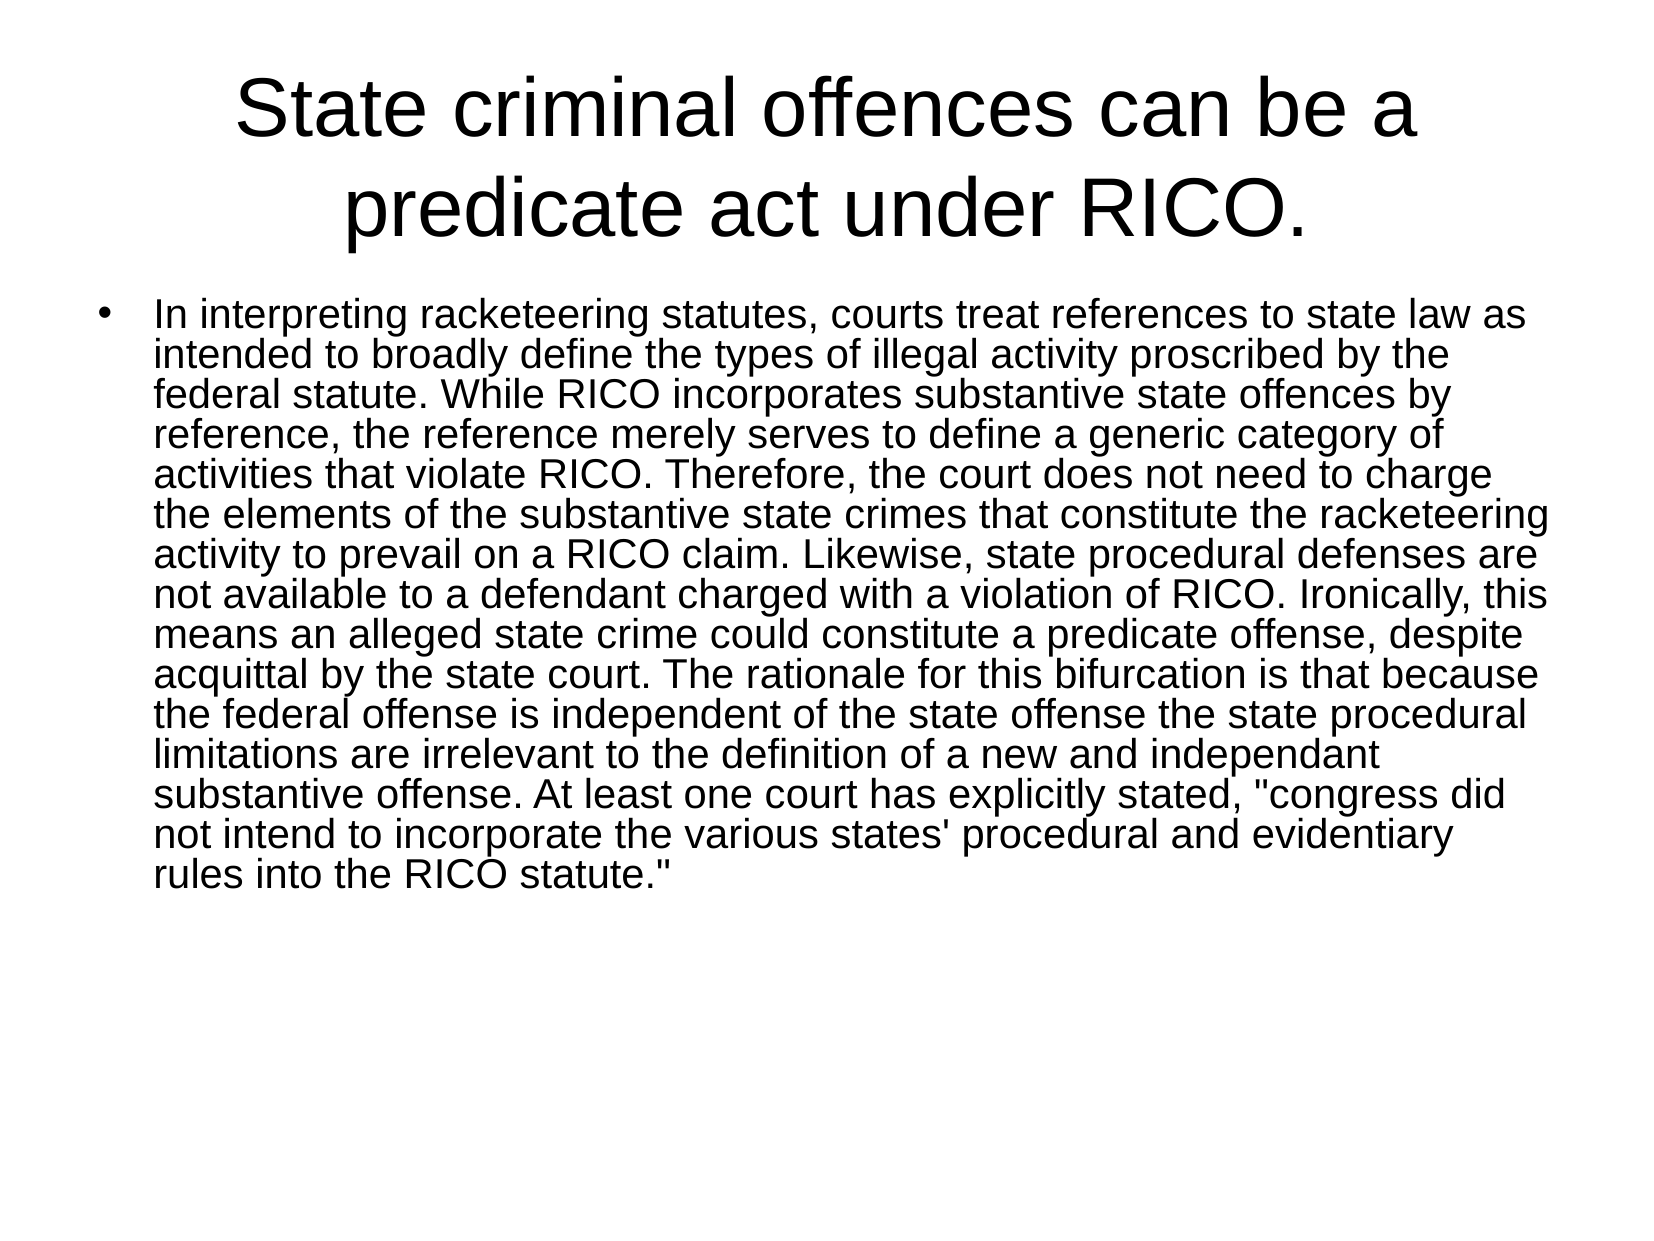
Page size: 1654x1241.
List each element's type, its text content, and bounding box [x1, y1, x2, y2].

title State criminal offences can be a predicate act under RICO. [82, 49, 1571, 257]
list In interpreting racketeering statutes, courts treat references to state law as intended to broadly define the types of illegal activity proscribed by the federal statute. While RICO incorporates substantive state offences by reference, the reference merely serves to define a generic category of activities that violate RICO. Therefore, the court does not need to charge the elements of the substantive state crimes that constitute the racketeering activity to prevail on a RICO claim. Likewise, state procedural defenses are not available to a defendant charged with a violation of RICO. Ironically, this means an alleged state crime could constitute a predicate offense, despite acquittal by the state court. The rationale for this bifurcation is that because the federal offense is independent of the state offense the state procedural limitations are irrelevant to the definition of a new and independant substantive offense. At least one court has explicitly stated, "congress did not intend to incorporate the various states' procedural and evidentiary rules into the RICO statute." [82, 289, 1571, 1108]
